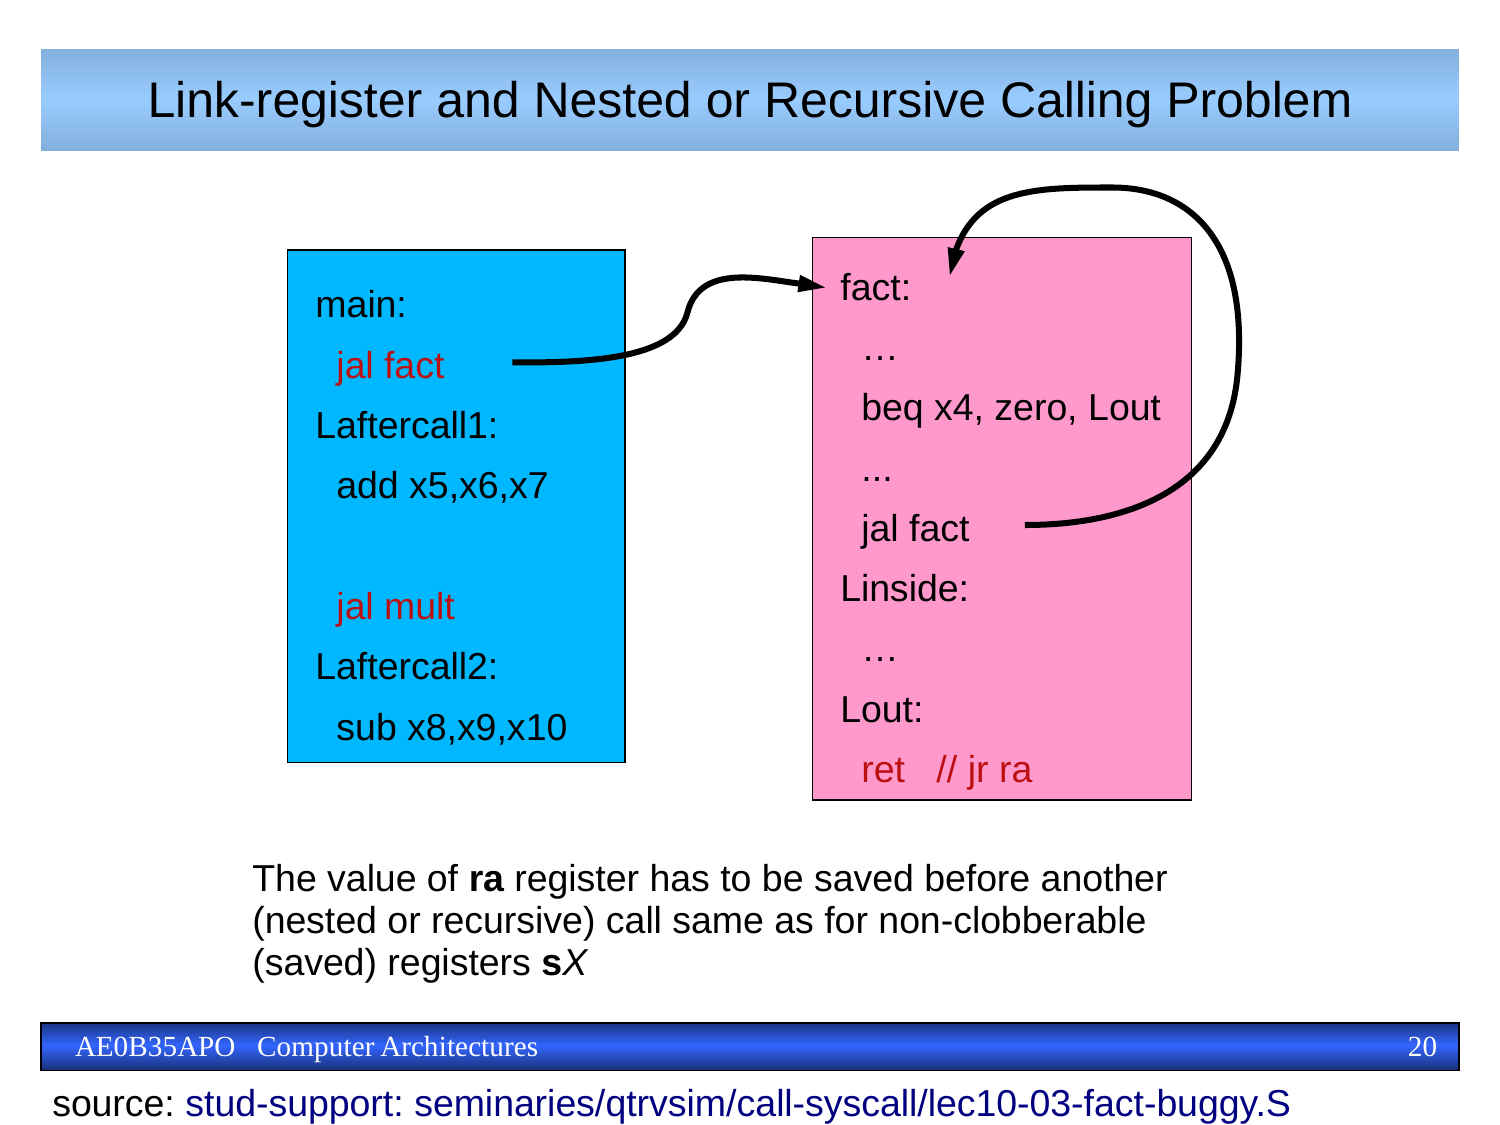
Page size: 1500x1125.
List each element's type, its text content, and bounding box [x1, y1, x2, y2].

text_box The value of ra register has to be saved before another (nested or recursive) call same as for non-clobberable (saved) registers sX [237, 849, 1288, 991]
text_box source: stud-support: seminaries/qtrvsim/call-syscall/lec10-03-fact-buggy.S [37, 1074, 1438, 1125]
text_box main: jal fact Laftercall1: add x5,x6,x7 jal mult Laftercall2: sub x8,x9,x10 [287, 249, 625, 763]
text_box fact: … beq x4, zero, Lout ... jal fact Linside: … Lout: ret // jr ra [812, 237, 1192, 800]
title Link-register and Nested or Recursive Calling Problem [41, 49, 1459, 151]
